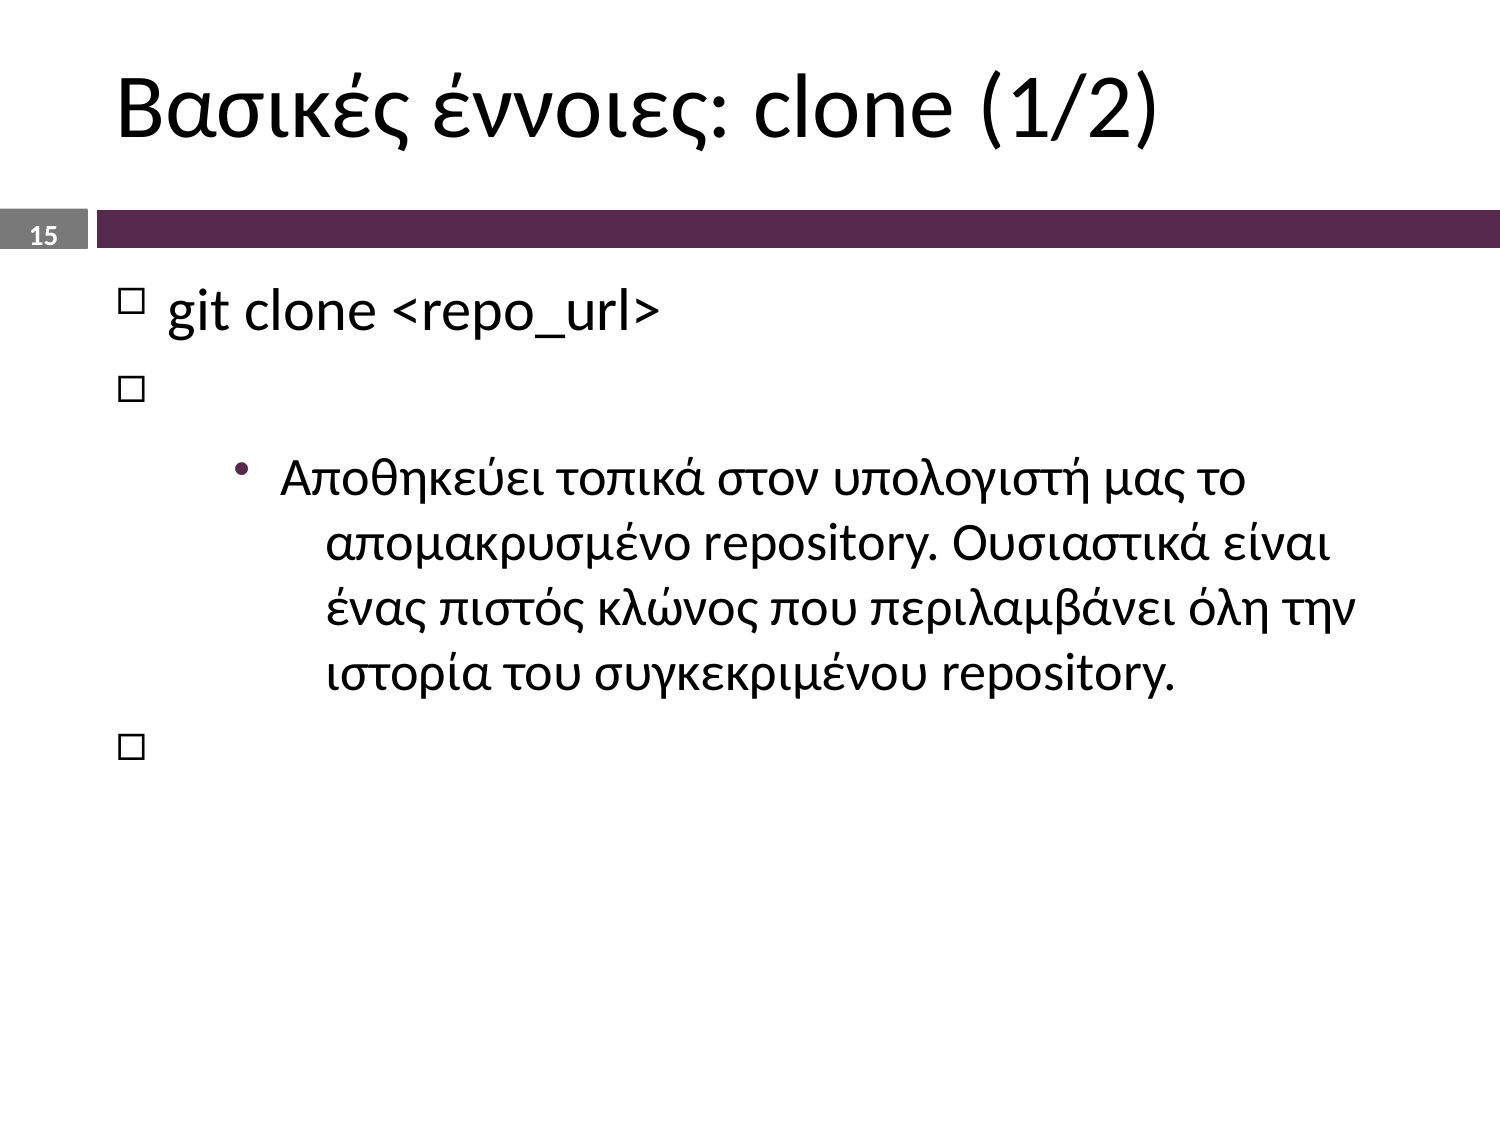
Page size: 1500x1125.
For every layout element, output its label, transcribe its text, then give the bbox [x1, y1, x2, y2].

title Βασικές έννοιες: clone (1/2) [100, 19, 1438, 182]
list git clone <repo_url> Αποθηκεύει τοπικά στον υπολογιστή μας το απομακρυσμένο repository. Ουσιαστικά είναι ένας πιστός κλώνος που περιλαμβάνει όλη την ιστορία του συγκεκριμένου repository. [100, 262, 1438, 1000]
text_box [0, 208, 88, 249]
